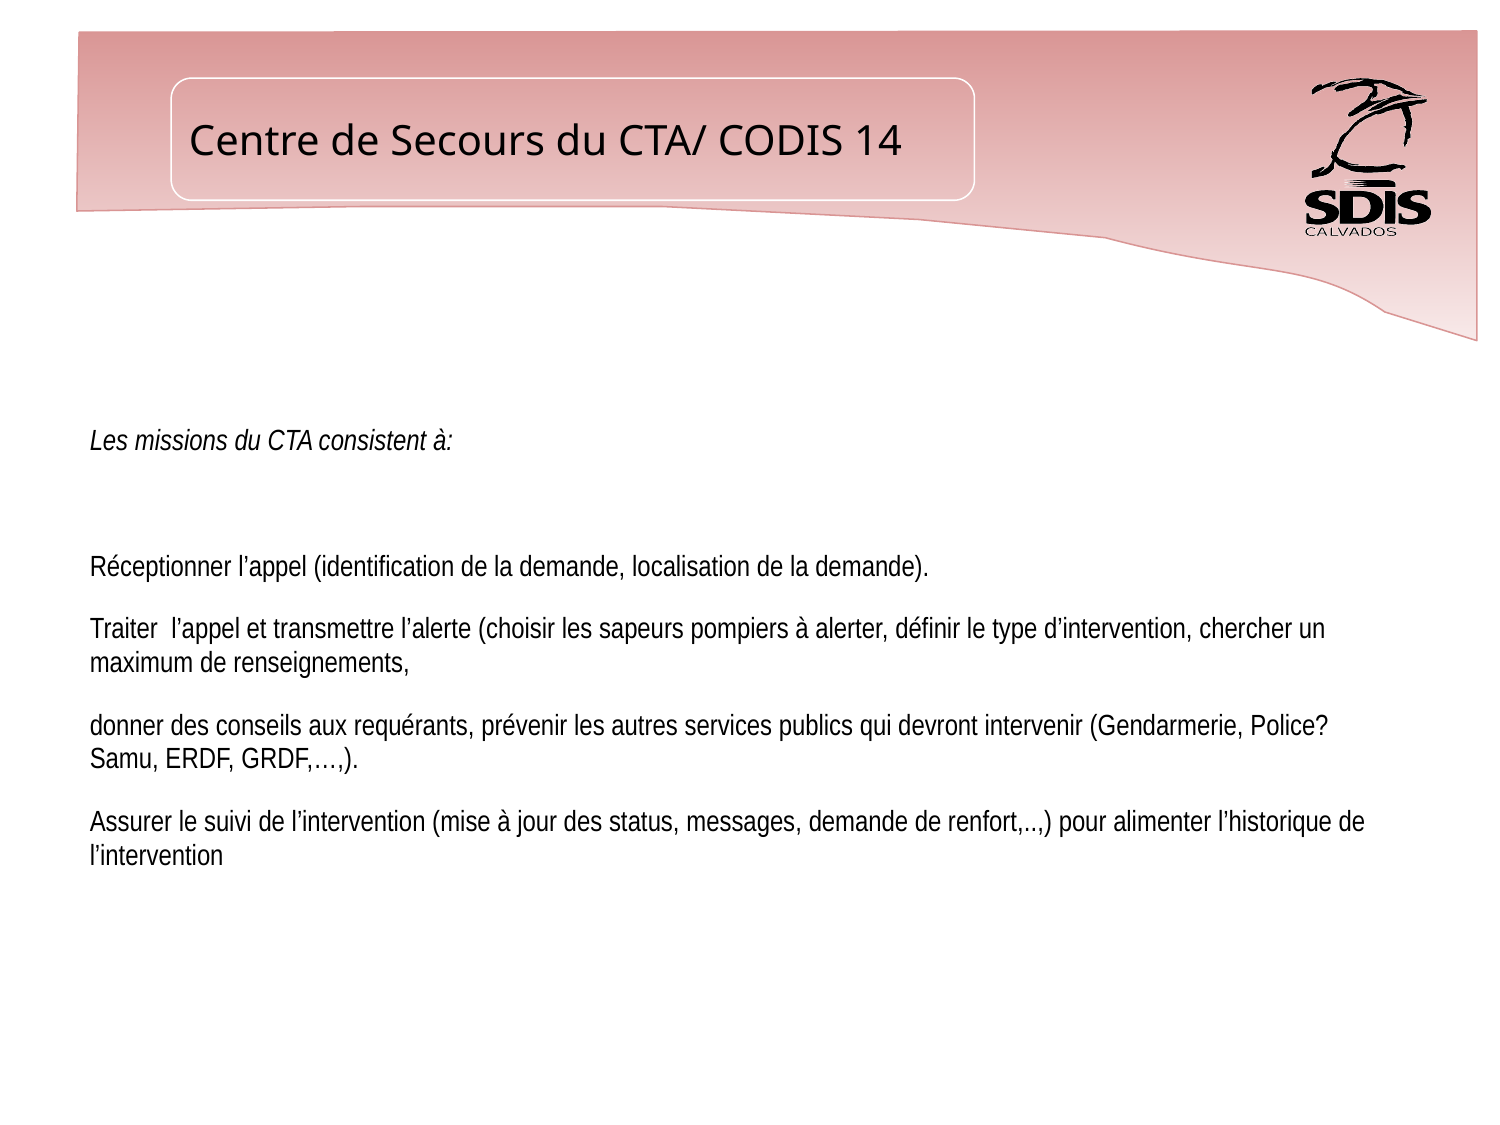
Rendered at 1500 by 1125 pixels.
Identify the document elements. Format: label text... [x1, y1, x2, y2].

text_box Centre de Secours du CTA/ CODIS 14 [171, 78, 975, 201]
text_box Les missions du CTA consistent à: Réceptionner l’appel (identification de la demande, localisation de la demande). Traiter l’appel et transmettre l’alerte (choisir les sapeurs pompiers à alerter, définir le type d’intervention, chercher un maximum de renseignements, donner des conseils aux requérants, prévenir les autres services publics qui devront intervenir (Gendarmerie, Police? Samu, ERDF, GRDF,…,). Assurer le suivi de l’intervention (mise à jour des status, messages, demande de renfort,..,) pour alimenter l’historique de l’intervention [75, 415, 1418, 783]
picture [1305, 78, 1431, 236]
text_box [76, 31, 1477, 341]
